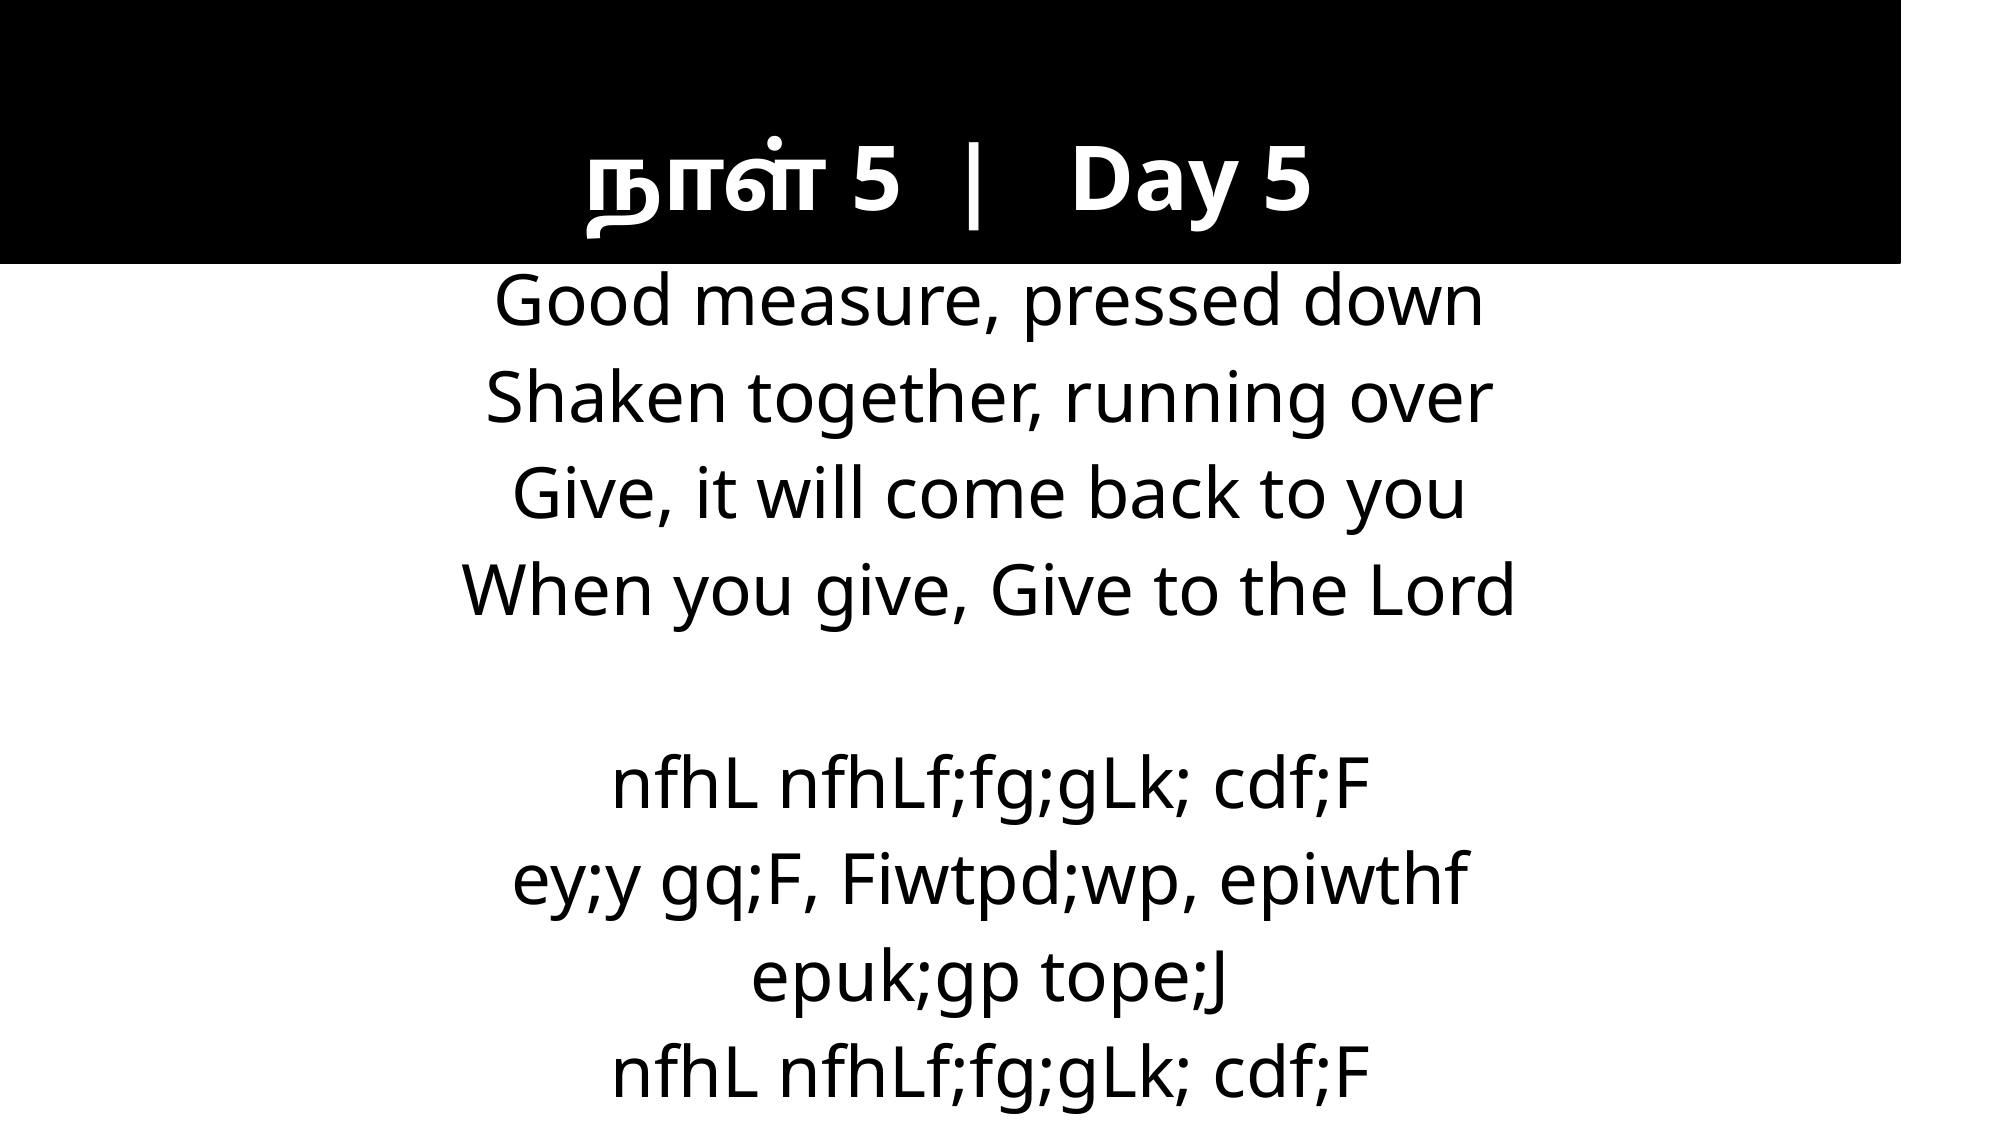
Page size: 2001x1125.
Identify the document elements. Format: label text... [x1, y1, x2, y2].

text_box நாள் 5 | Day 5 [0, 0, 1900, 264]
subtitle Give, It will come back to you Good measure, pressed down Shaken together, running over Give, it will come back to you When you give, Give to the Lord nfhL nfhLf;fg;gLk; cdf;F ey;y gq;F, Fiwtpd;wp, epiwthf epuk;gp tope;J nfhL nfhLf;fg;gLk; cdf;F ek; ,NaRTf;F nfhLj;jhy; [0, 264, 1984, 1111]
